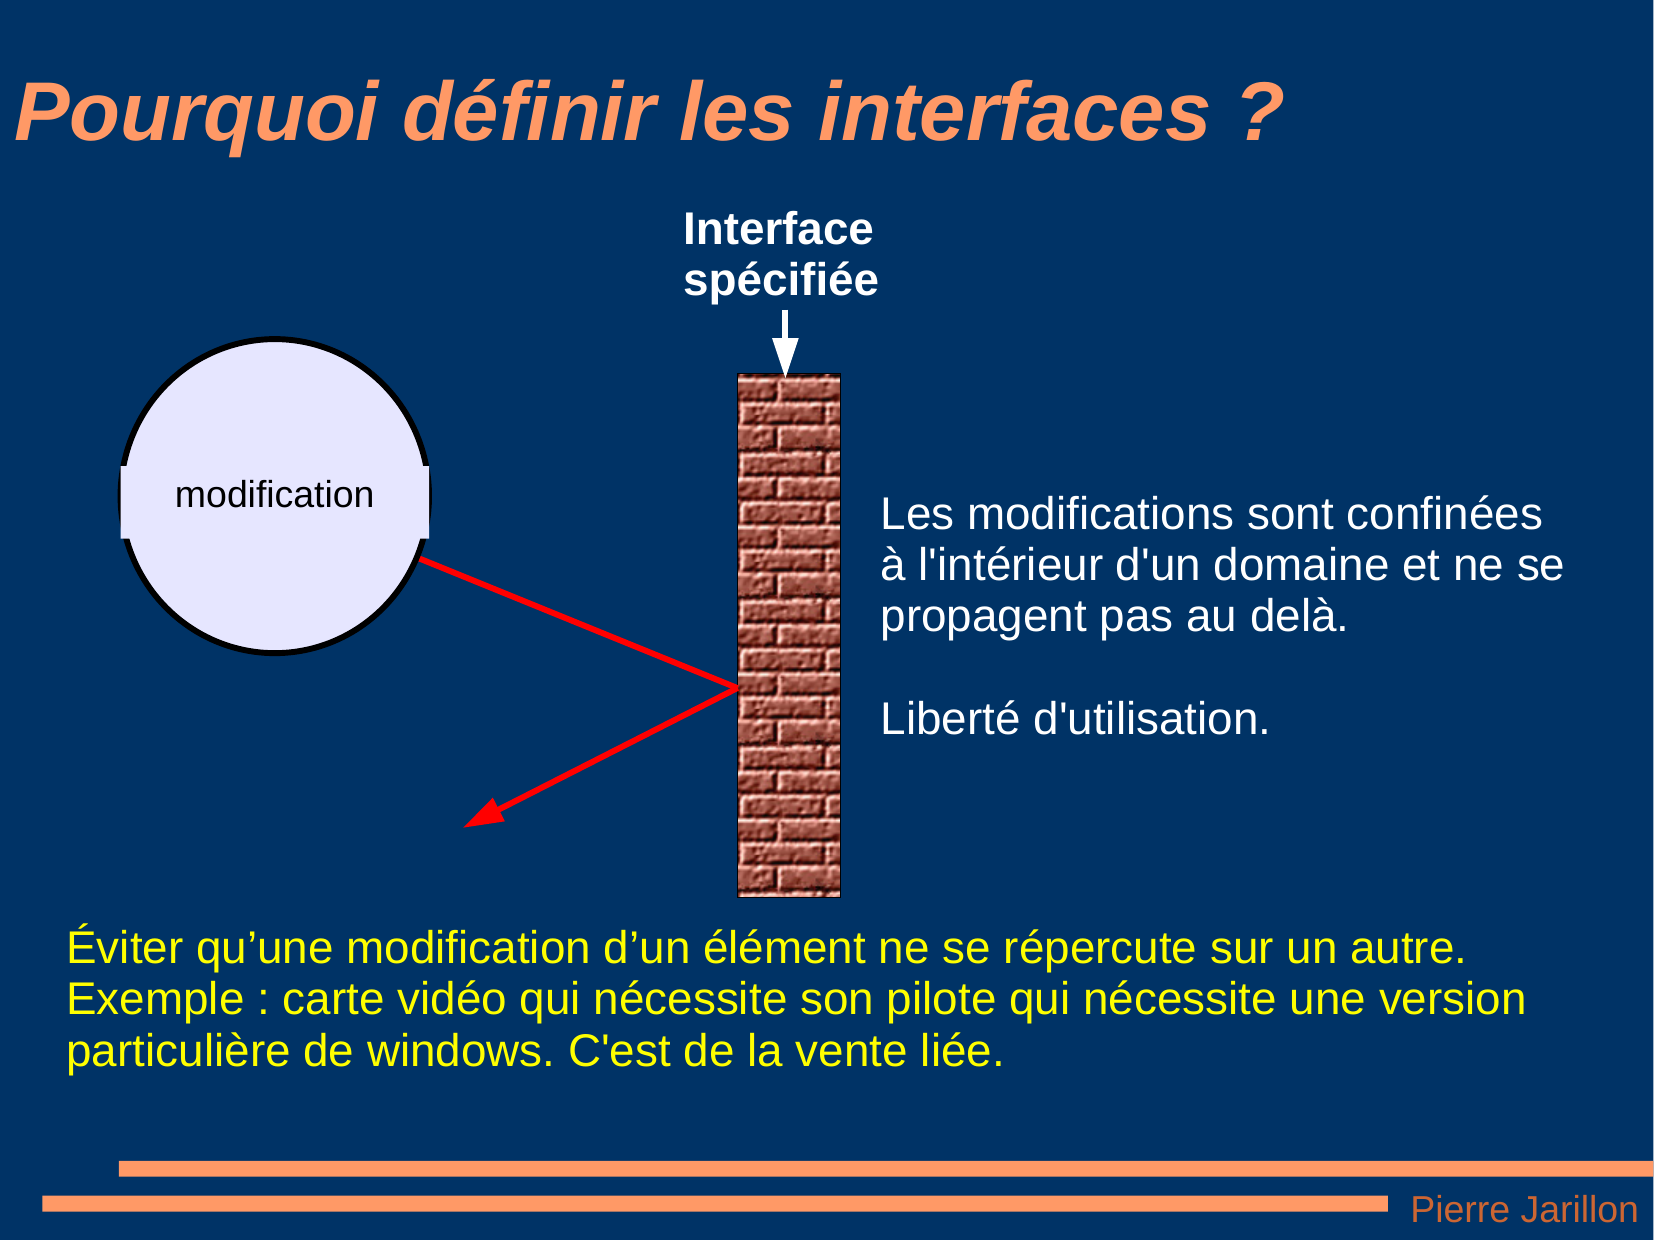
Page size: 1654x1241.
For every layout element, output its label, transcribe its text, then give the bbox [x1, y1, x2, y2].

text_box [123, 339, 427, 466]
title Pourquoi définir les interfaces ? [14, 9, 1654, 214]
text_box modification [120, 466, 430, 539]
text_box Éviter qu’une modification d’un élément ne se répercute sur un autre. Exemple : carte vidéo qui nécessite son pilote qui nécessite une version particulière de windows. C'est de la vente liée. [51, 914, 1630, 1180]
text_box [126, 539, 424, 654]
text_box Les modifications sont confinées à l'intérieur d'un domaine et ne se propagent pas au delà. Liberté d'utilisation. [865, 480, 1621, 819]
text_box [737, 373, 841, 898]
text_box Interface spécifiée [668, 195, 895, 313]
